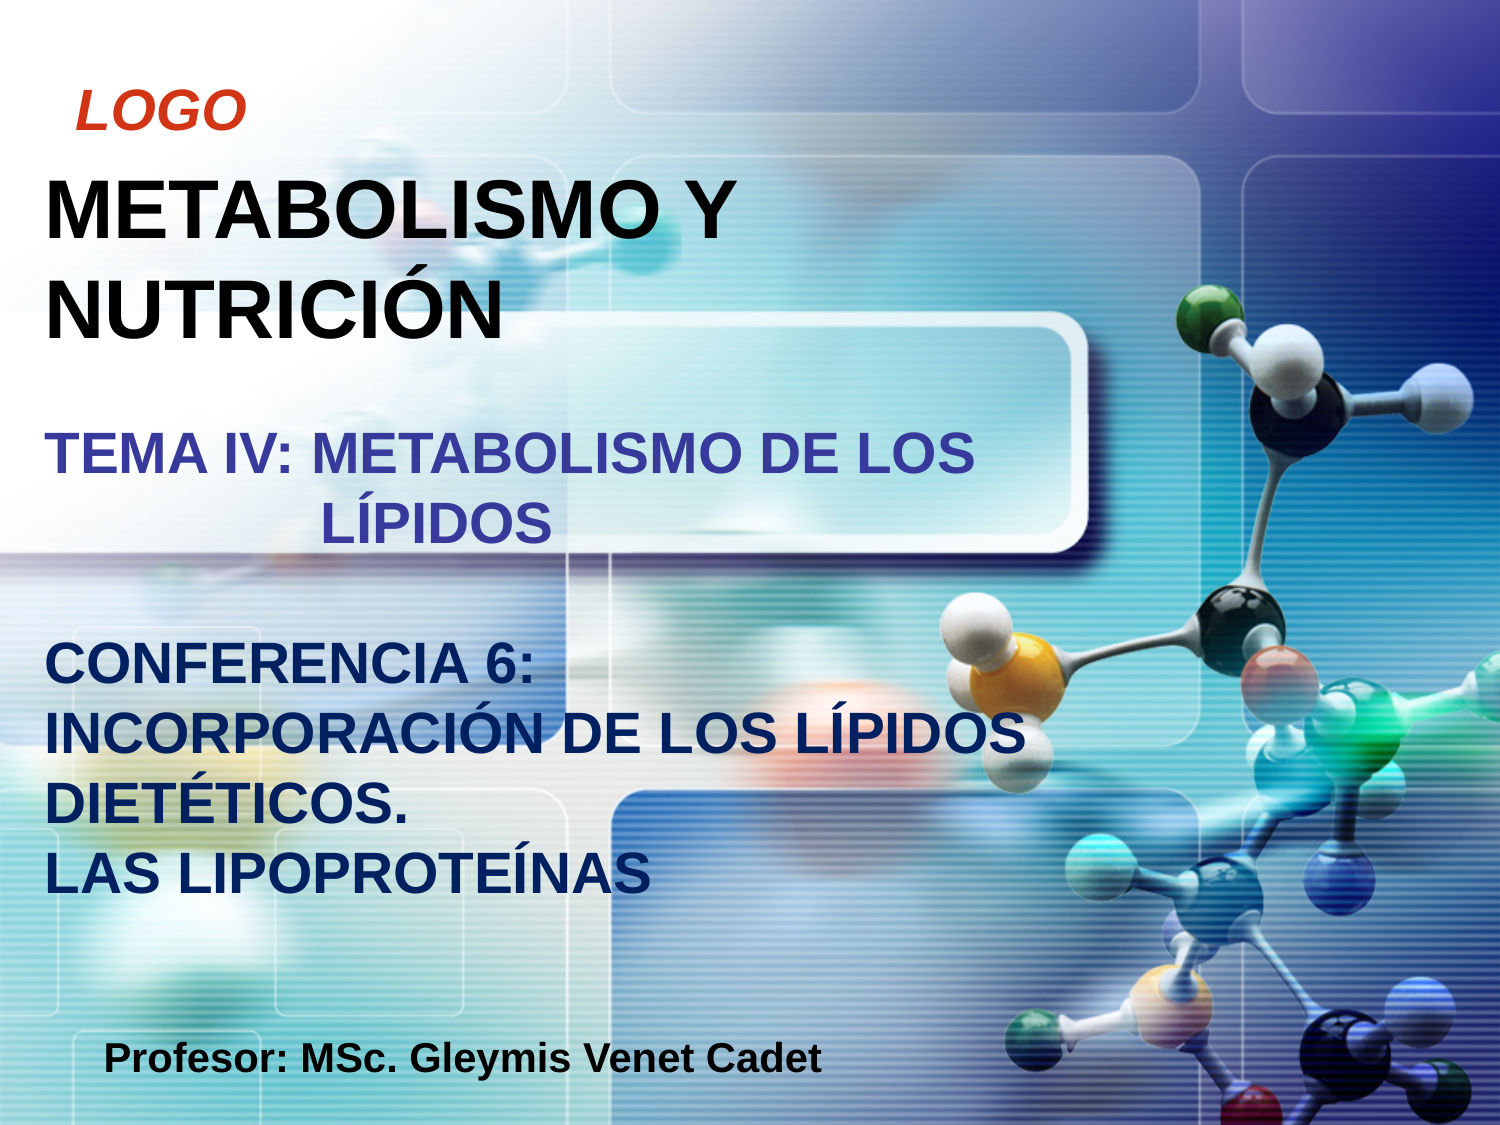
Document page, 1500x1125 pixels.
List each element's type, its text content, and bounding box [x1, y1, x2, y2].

text_box TEMA IV: METABOLISMO DE LOS LÍPIDOS CONFERENCIA 6: INCORPORACIÓN DE LOS LÍPIDOS DIETÉTICOS. LAS LIPOPROTEÍNAS [29, 407, 1200, 913]
title METABOLISMO Y NUTRICIÓN [29, 199, 1188, 311]
picture [0, 0, 1500, 1125]
subtitle Profesor: MSc. Gleymis Venet Cadet [88, 1023, 892, 1086]
